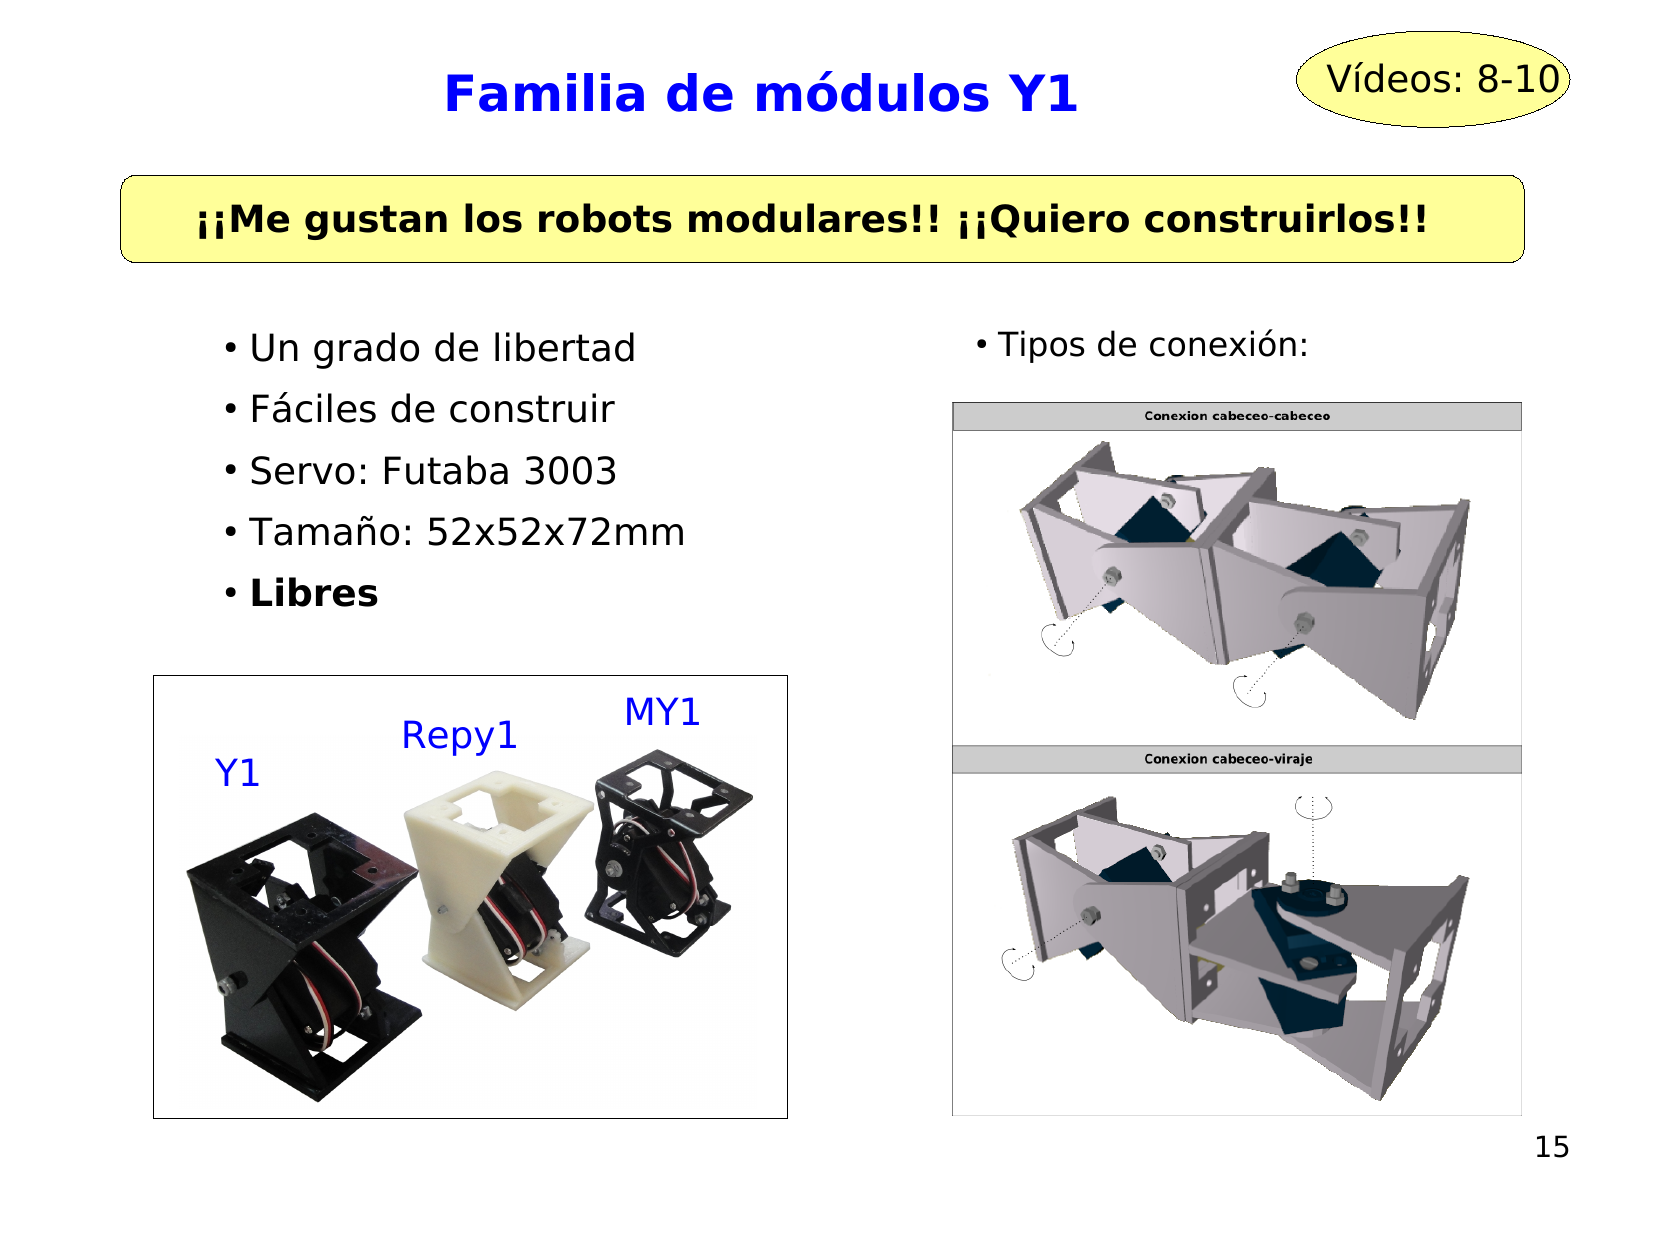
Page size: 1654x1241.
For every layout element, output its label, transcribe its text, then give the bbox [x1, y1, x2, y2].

text_box Tipos de conexión: [961, 318, 1498, 378]
text_box MY1 [608, 683, 739, 742]
text_box [1324, 31, 1543, 50]
text_box Familia de módulos Y1 [428, 57, 1096, 131]
picture [952, 402, 1522, 1116]
text_box Repy1 [386, 706, 543, 765]
picture [179, 735, 757, 1109]
text_box [120, 175, 1525, 263]
text_box Y1 [200, 744, 278, 804]
text_box Un grado de libertad Fáciles de construir Servo: Futaba 3003 Tamaño: 52x52x72mm Libres [209, 319, 702, 623]
text_box [1296, 57, 1311, 101]
text_box [1325, 109, 1541, 128]
text_box Vídeos: 8-10 [1311, 50, 1577, 109]
text_box ¡¡Me gustan los robots modulares!! ¡¡Quiero construirlos!! [166, 190, 1494, 250]
